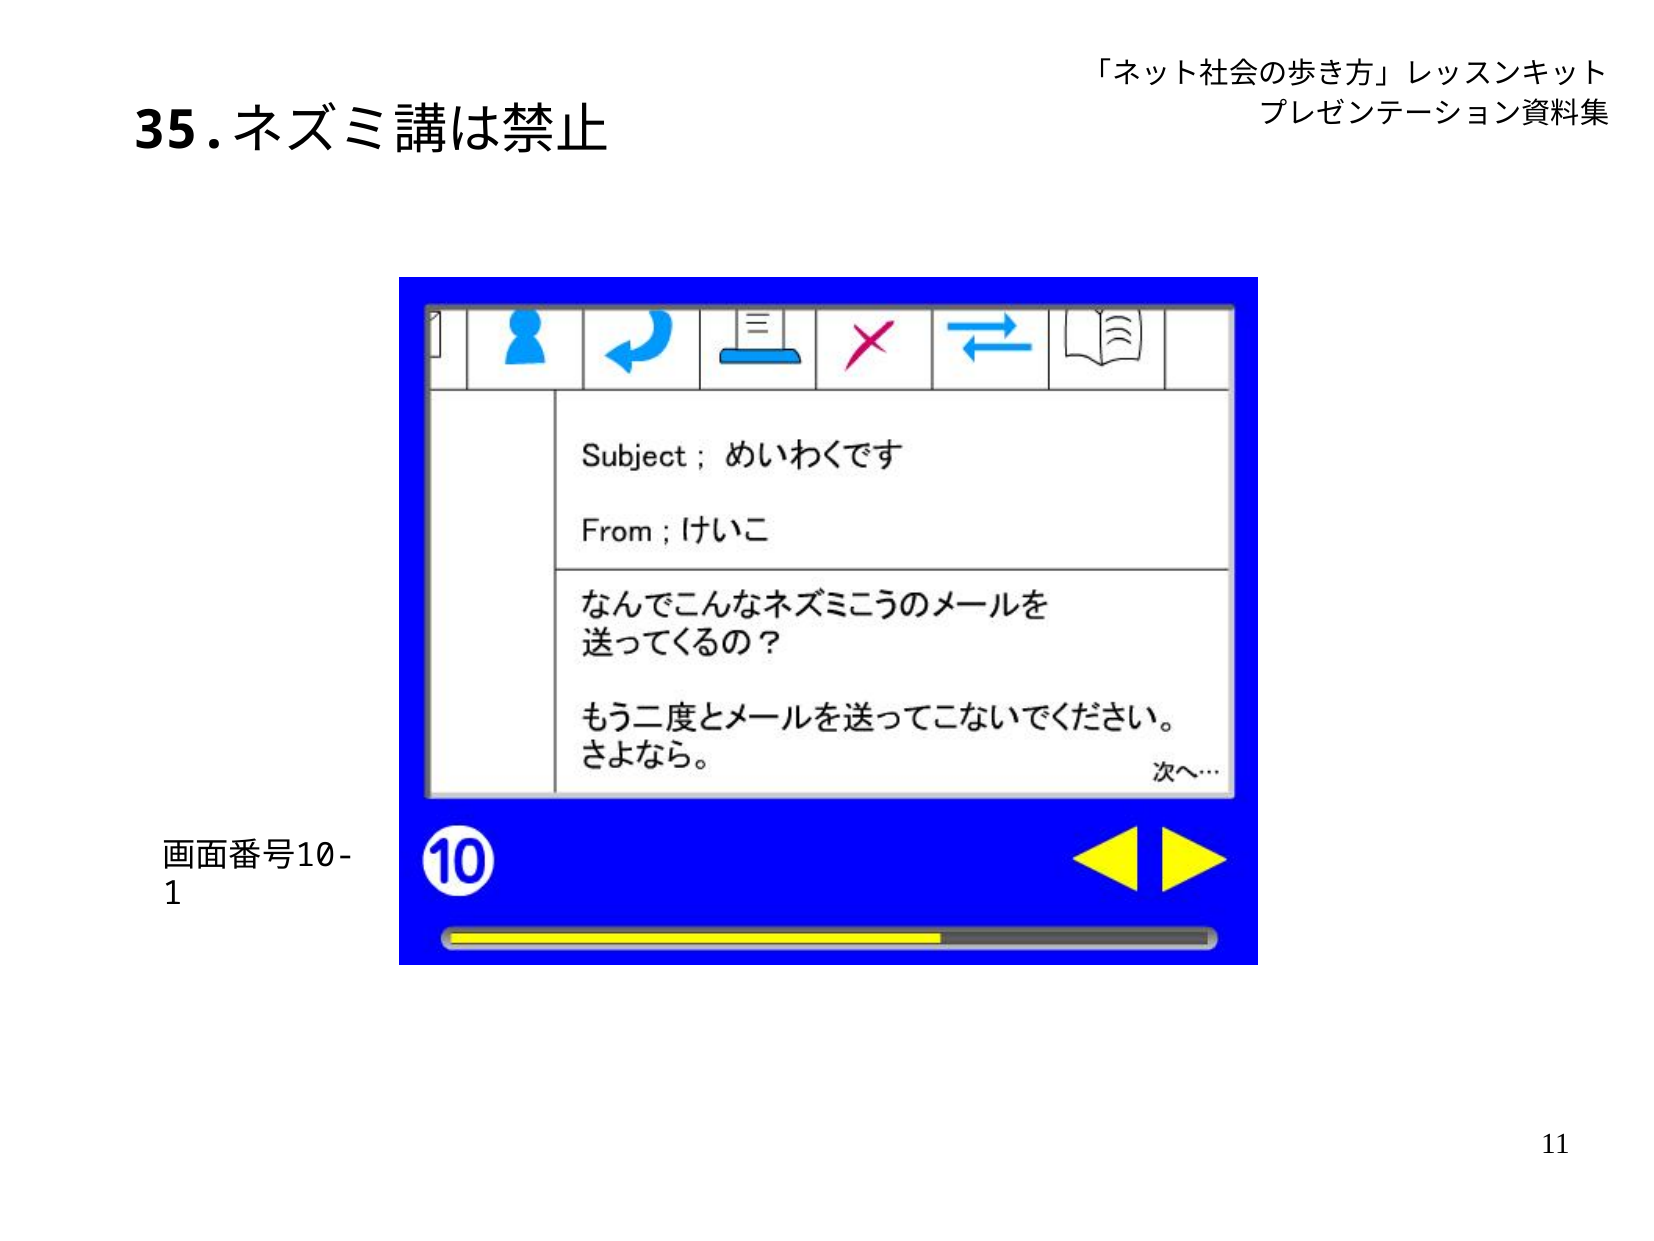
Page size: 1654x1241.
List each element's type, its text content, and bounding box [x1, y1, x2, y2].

text_box 「ネット社会の歩き方」レッスンキット プレゼンテーション資料集 [1062, 44, 1625, 139]
text_box 画面番号10-1 [147, 826, 384, 920]
picture [399, 277, 1258, 965]
text_box 35.ネズミ講は禁止 [118, 88, 1241, 169]
